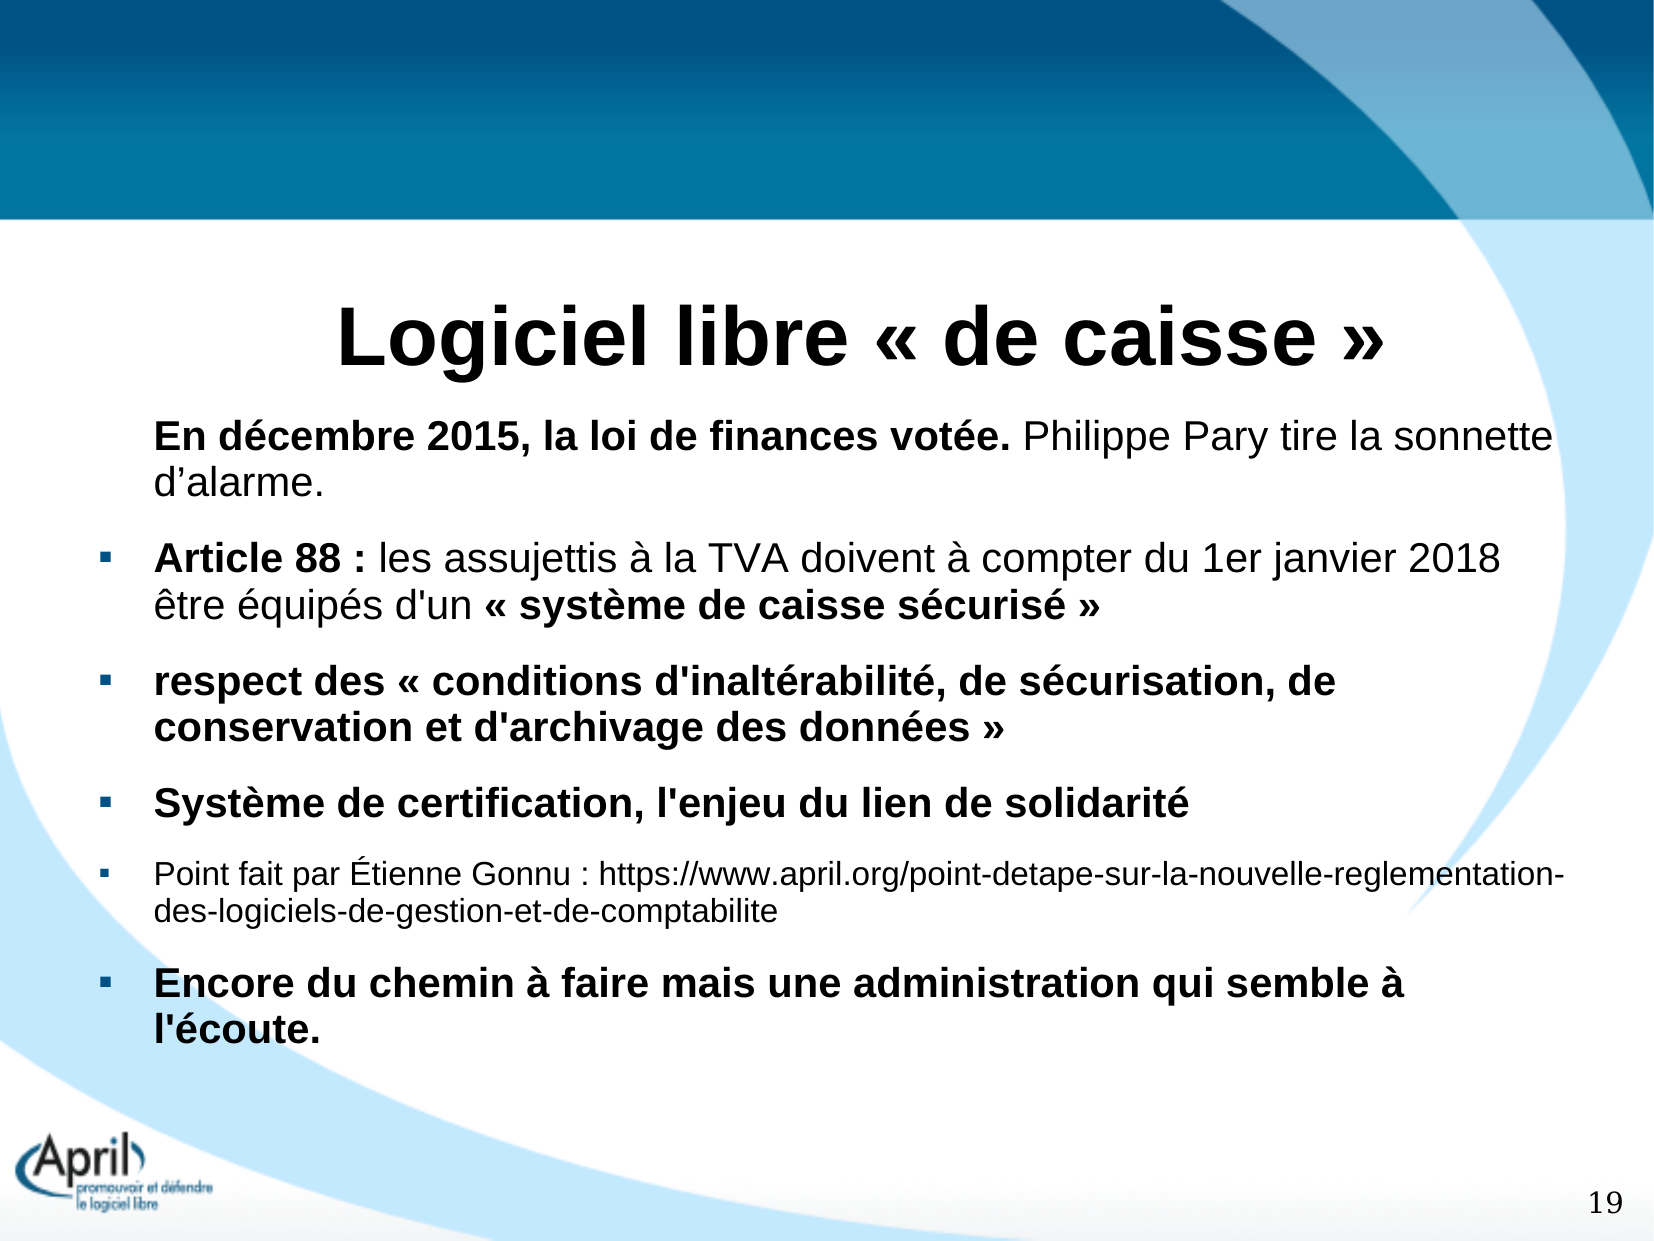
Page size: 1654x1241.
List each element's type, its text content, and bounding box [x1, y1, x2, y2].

picture [0, 0, 1654, 1241]
list Logiciel libre « de caisse » En décembre 2015, la loi de finances votée. Philippe Pary tire la sonnette d’alarme. Article 88 : les assujettis à la TVA doivent à compter du 1er janvier 2018 être équipés d'un « système de caisse sécurisé » respect des « conditions d'inaltérabilité, de sécurisation, de conservation et d'archivage des données » Système de certification, l'enjeu du lien de solidarité Point fait par Étienne Gonnu : https://www.april.org/point-detape-sur-la-nouvelle-reglementation-des-logiciels-de-gestion-et-de-comptabilite Encore du chemin à faire mais une administration qui semble à l'écoute. [82, 290, 1571, 1129]
